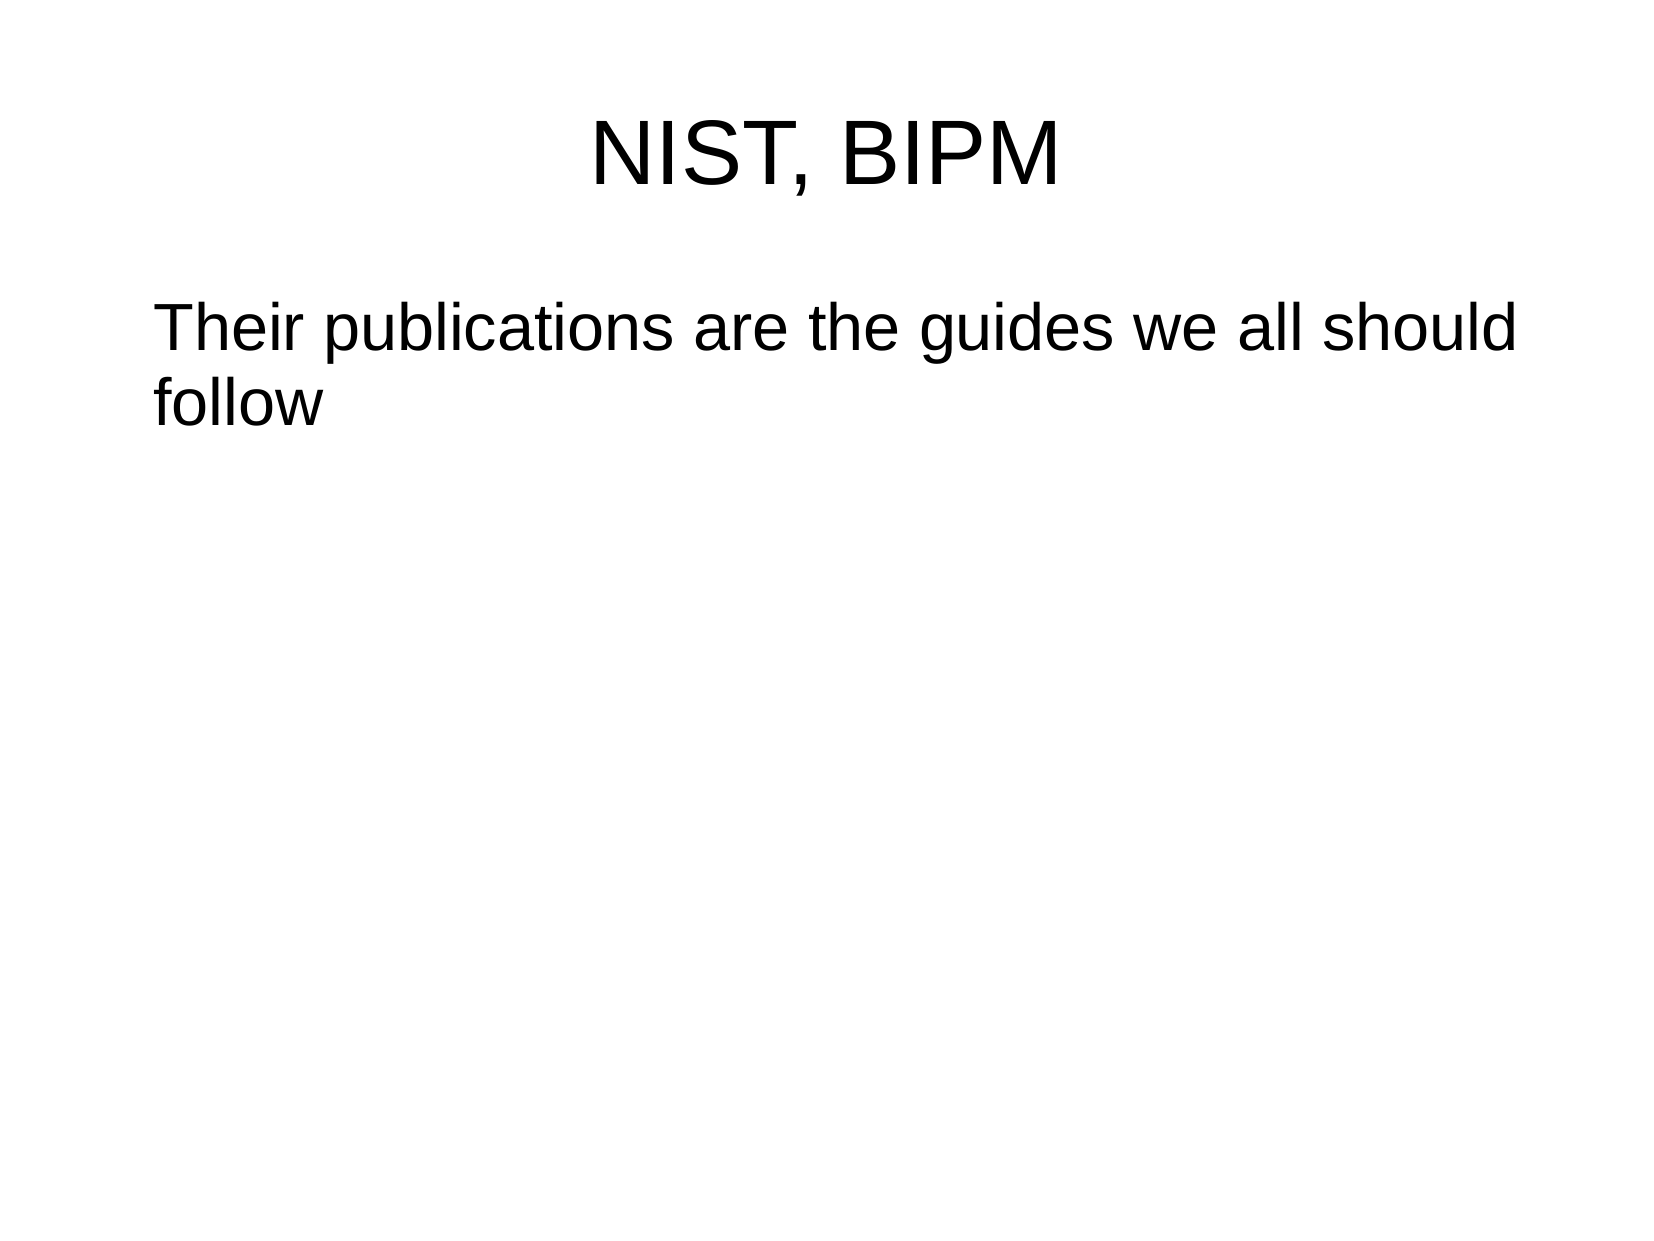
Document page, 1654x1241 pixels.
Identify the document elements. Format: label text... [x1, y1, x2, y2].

list Their publications are the guides we all should follow [82, 290, 1538, 1010]
title NIST, BIPM [82, 49, 1571, 257]
